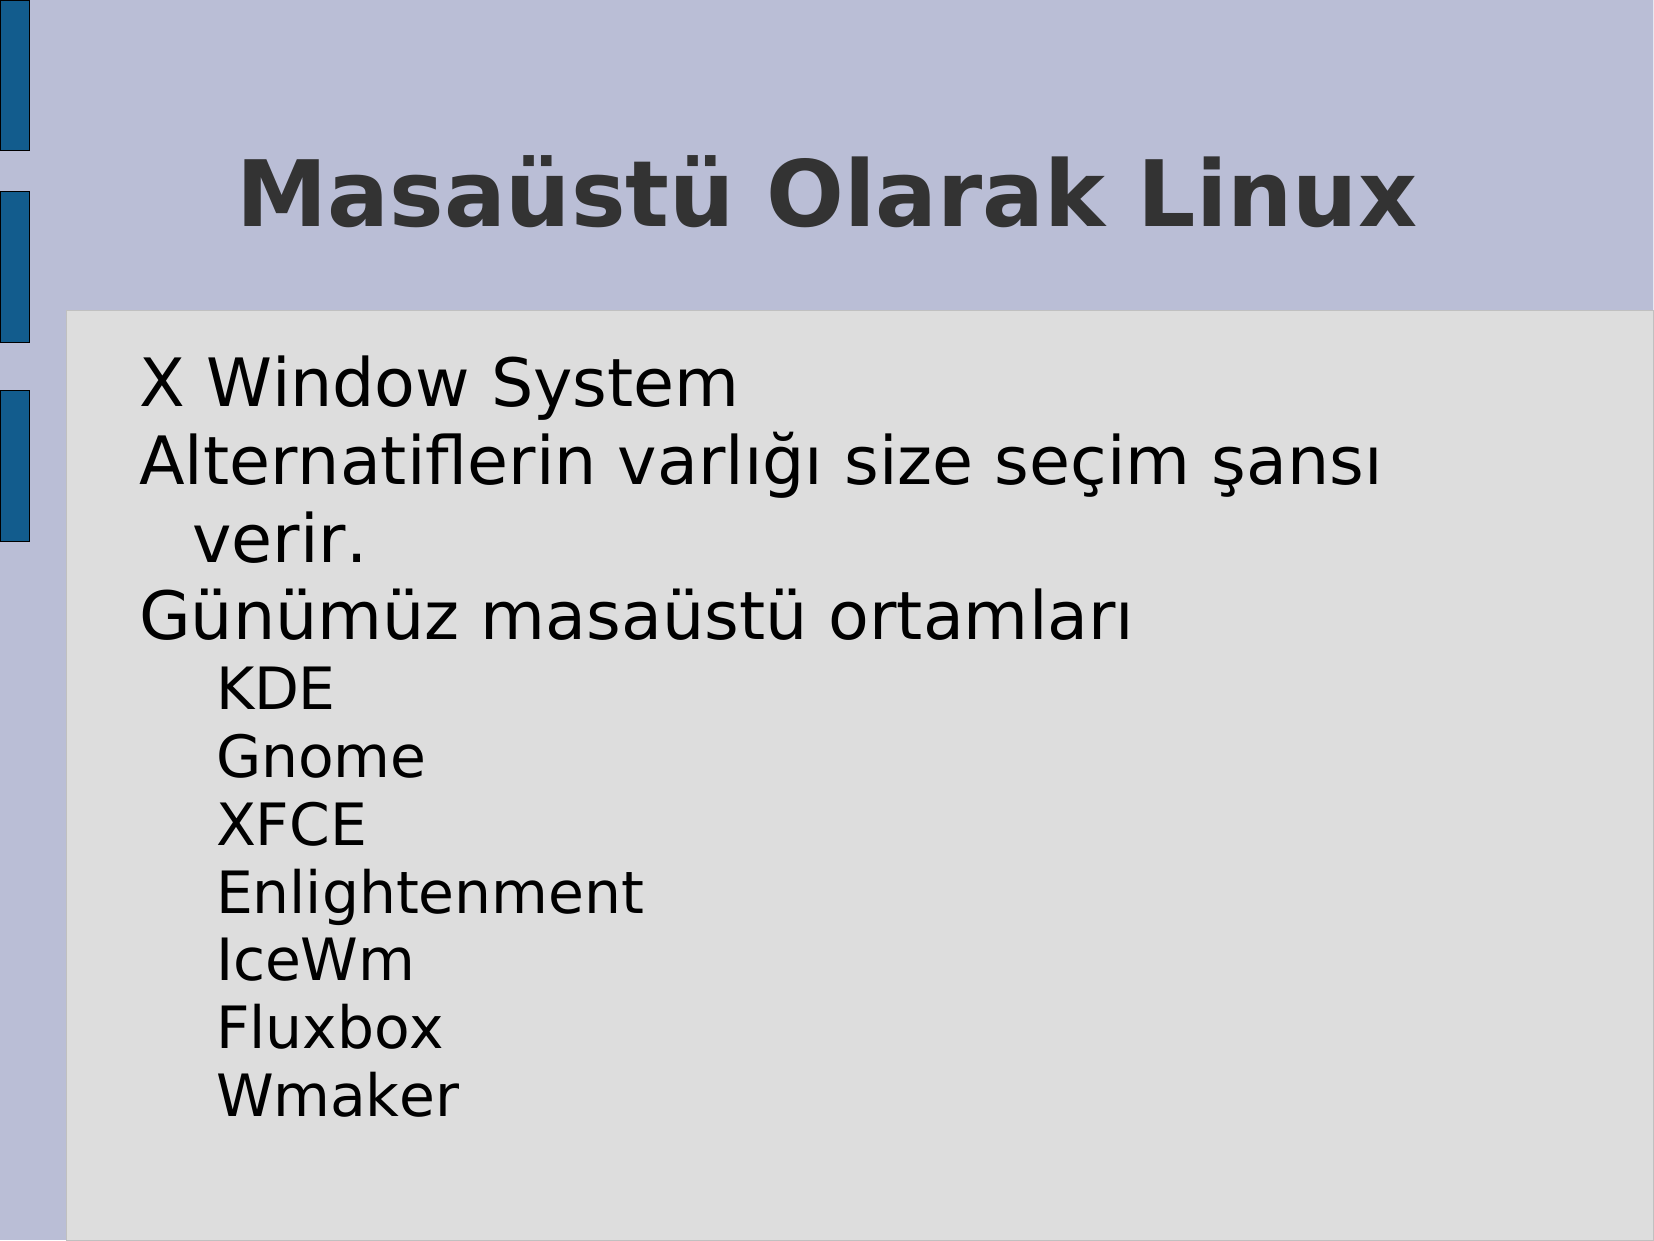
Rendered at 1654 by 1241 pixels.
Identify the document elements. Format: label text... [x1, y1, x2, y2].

list X Window System Alternatiflerin varlığı size seçim şansı verir. Günümüz masaüstü ortamları KDE Gnome XFCE Enlightenment IceWm Fluxbox Wmaker [121, 344, 1534, 1131]
title Masaüstü Olarak Linux [121, 91, 1534, 299]
